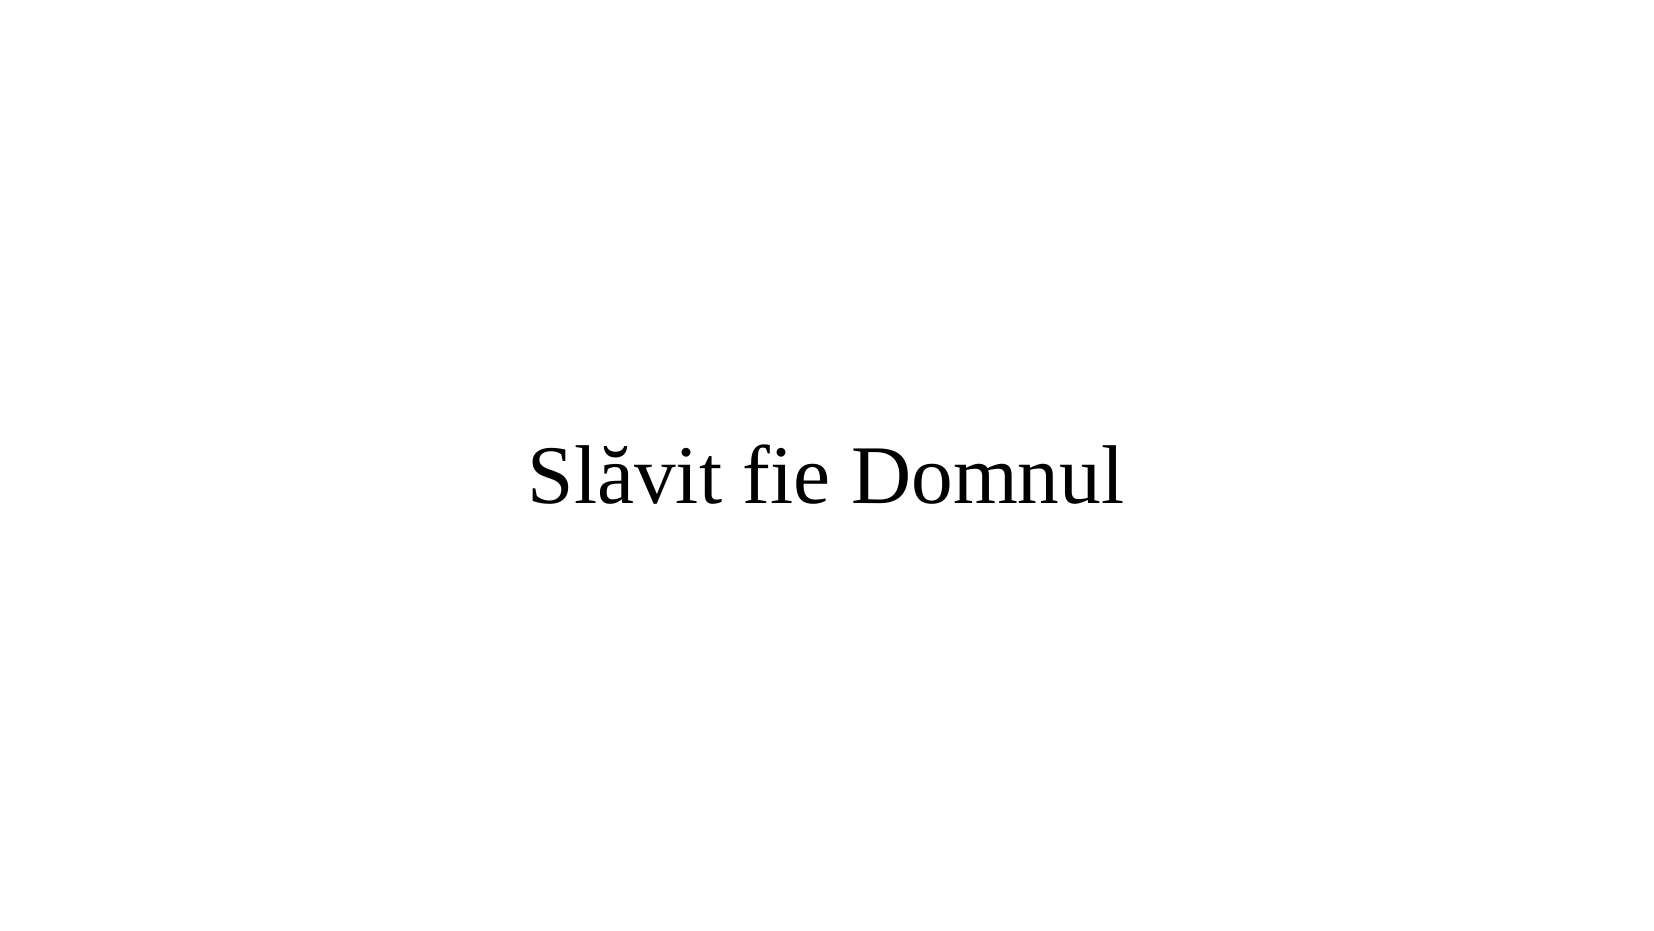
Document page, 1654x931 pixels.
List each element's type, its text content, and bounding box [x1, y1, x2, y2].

title Slăvit fie Domnul [165, 420, 1489, 521]
